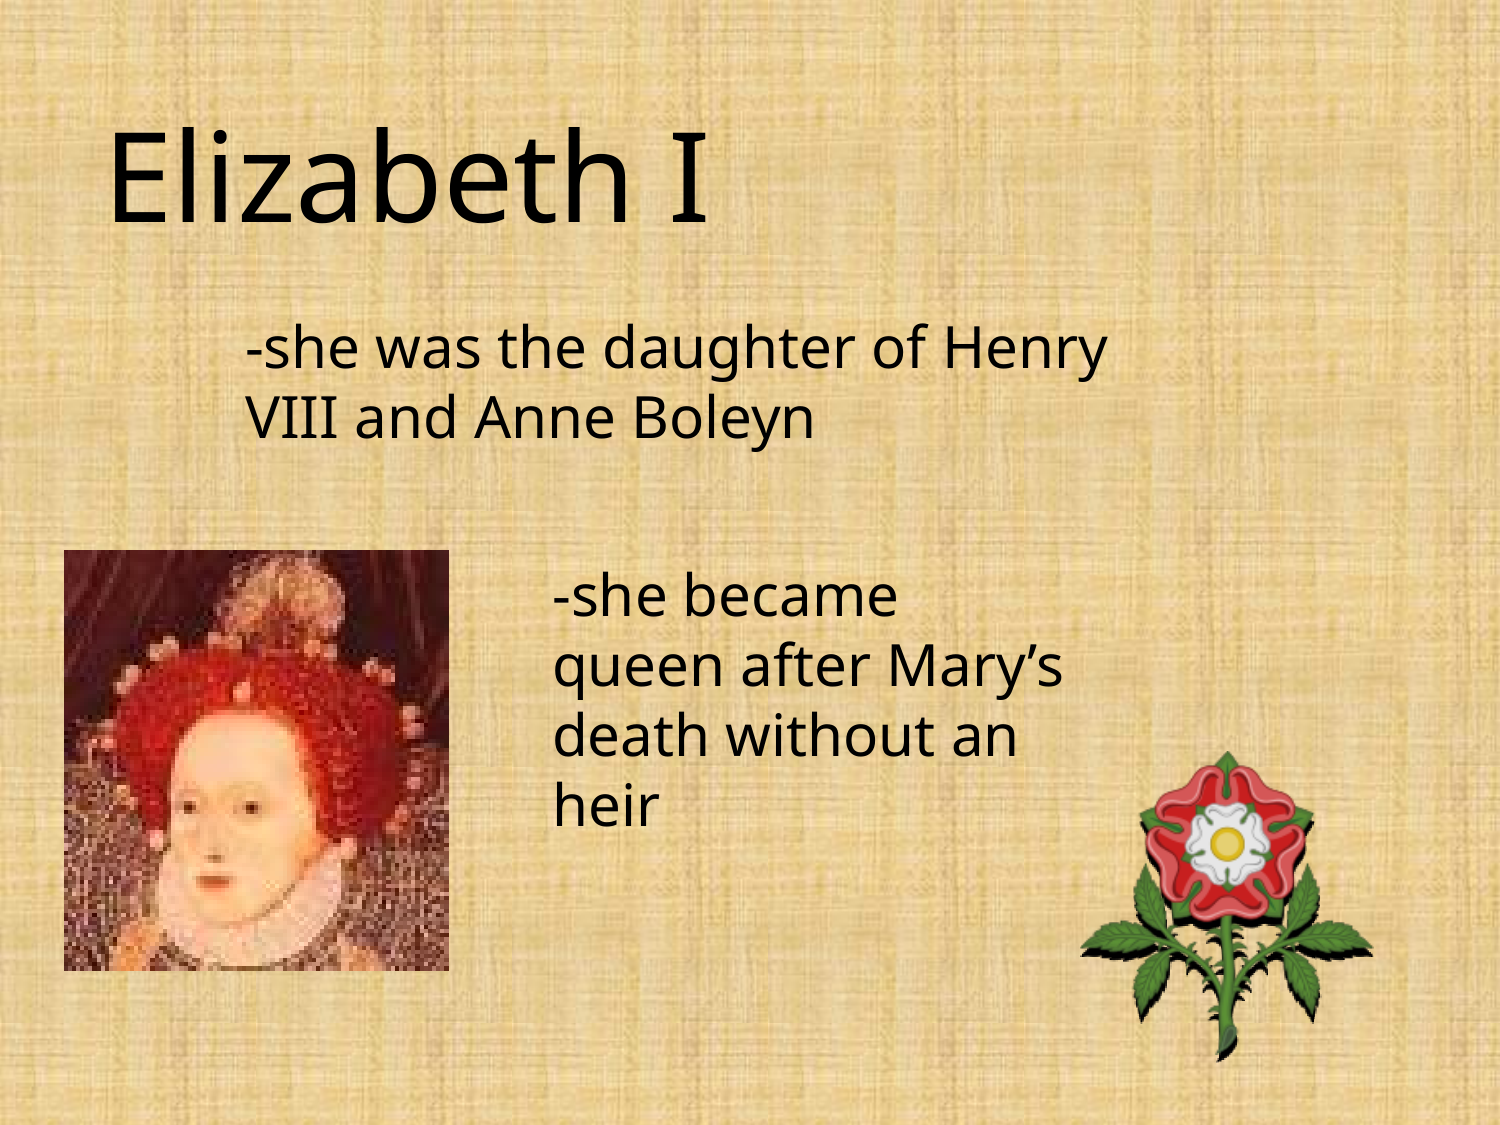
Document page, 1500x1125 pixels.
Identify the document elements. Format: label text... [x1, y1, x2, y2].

text_box Elizabeth I [88, 90, 880, 255]
text_box -she became queen after Mary’s death without an heir [537, 550, 1081, 846]
text_box -she was the daughter of Henry VIII and Anne Boleyn [230, 302, 1205, 458]
picture [0, 0, 1500, 1125]
